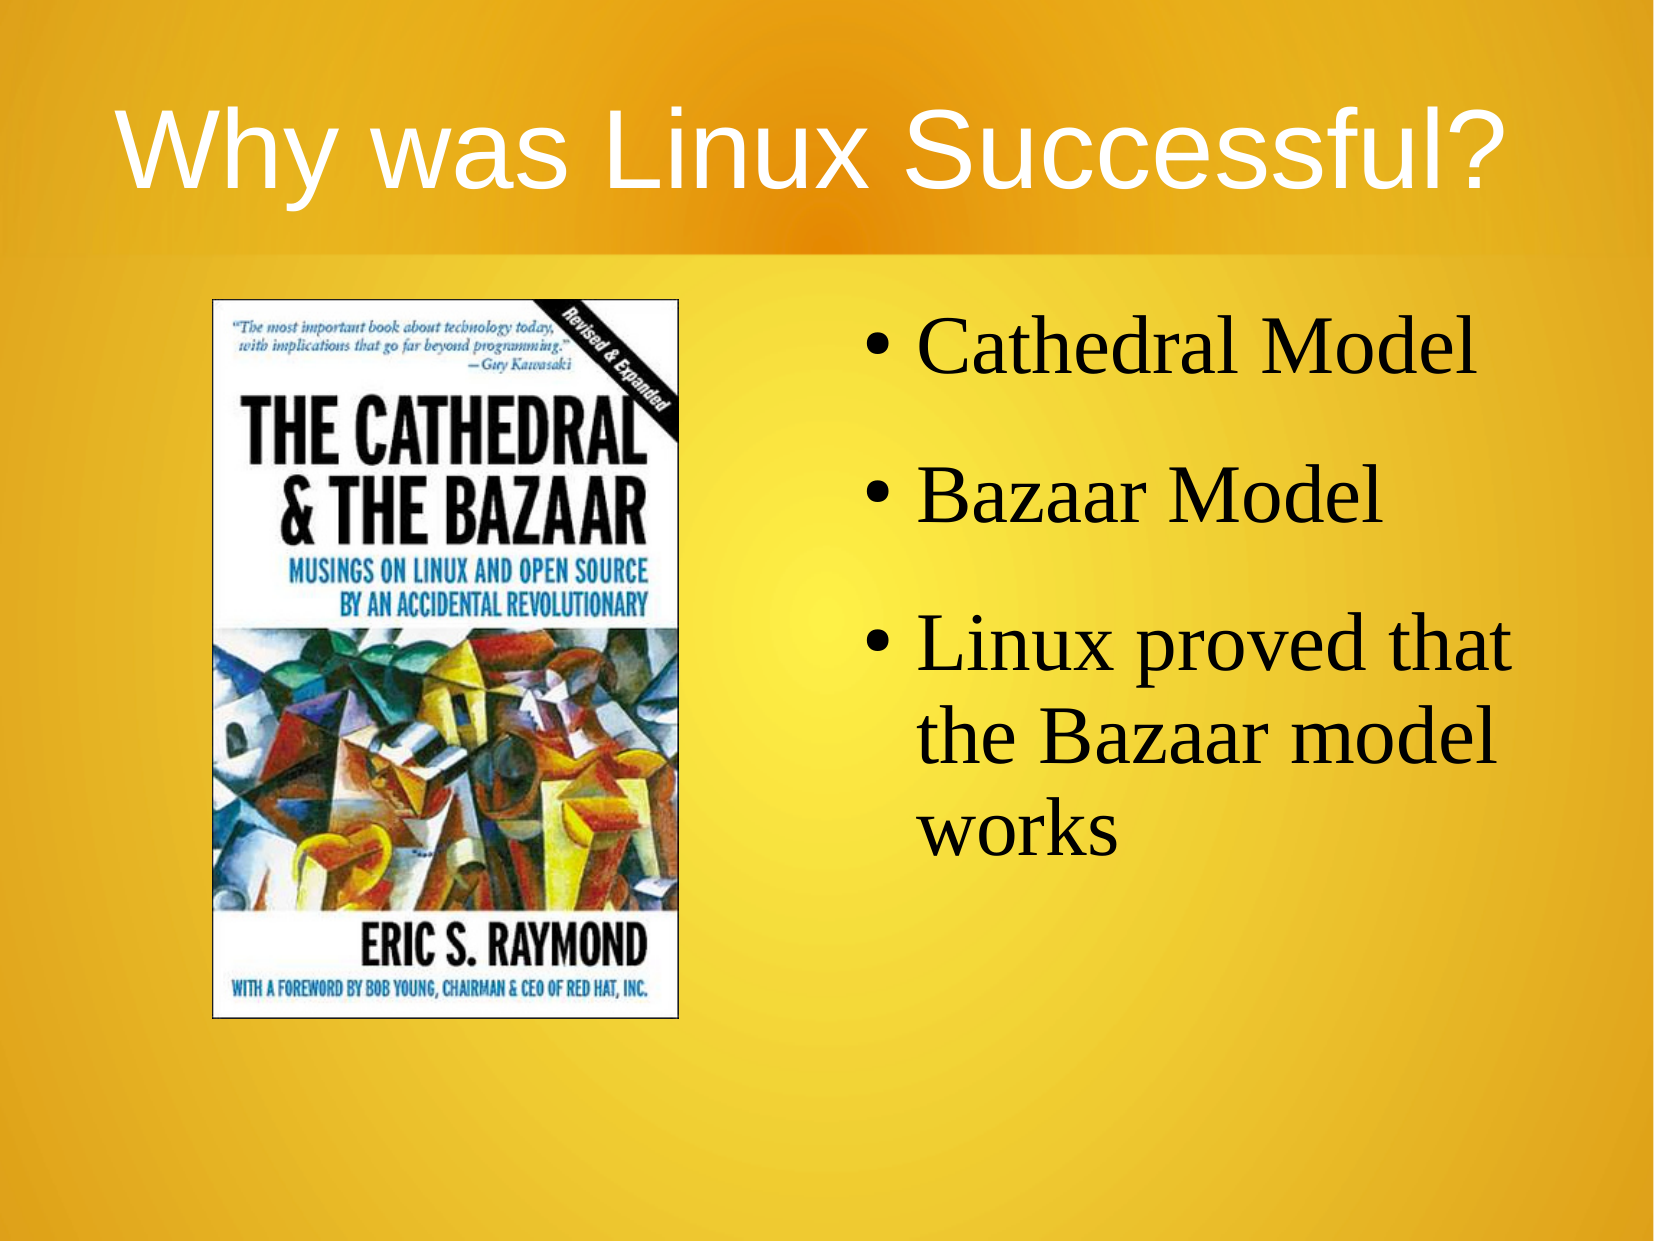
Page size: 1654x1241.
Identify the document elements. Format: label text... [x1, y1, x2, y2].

list Cathedral Model Bazaar Model Linux proved that the Bazaar model works [845, 299, 1572, 1019]
picture [0, 0, 1654, 1241]
title Why was Linux Successful? [82, 47, 1571, 252]
